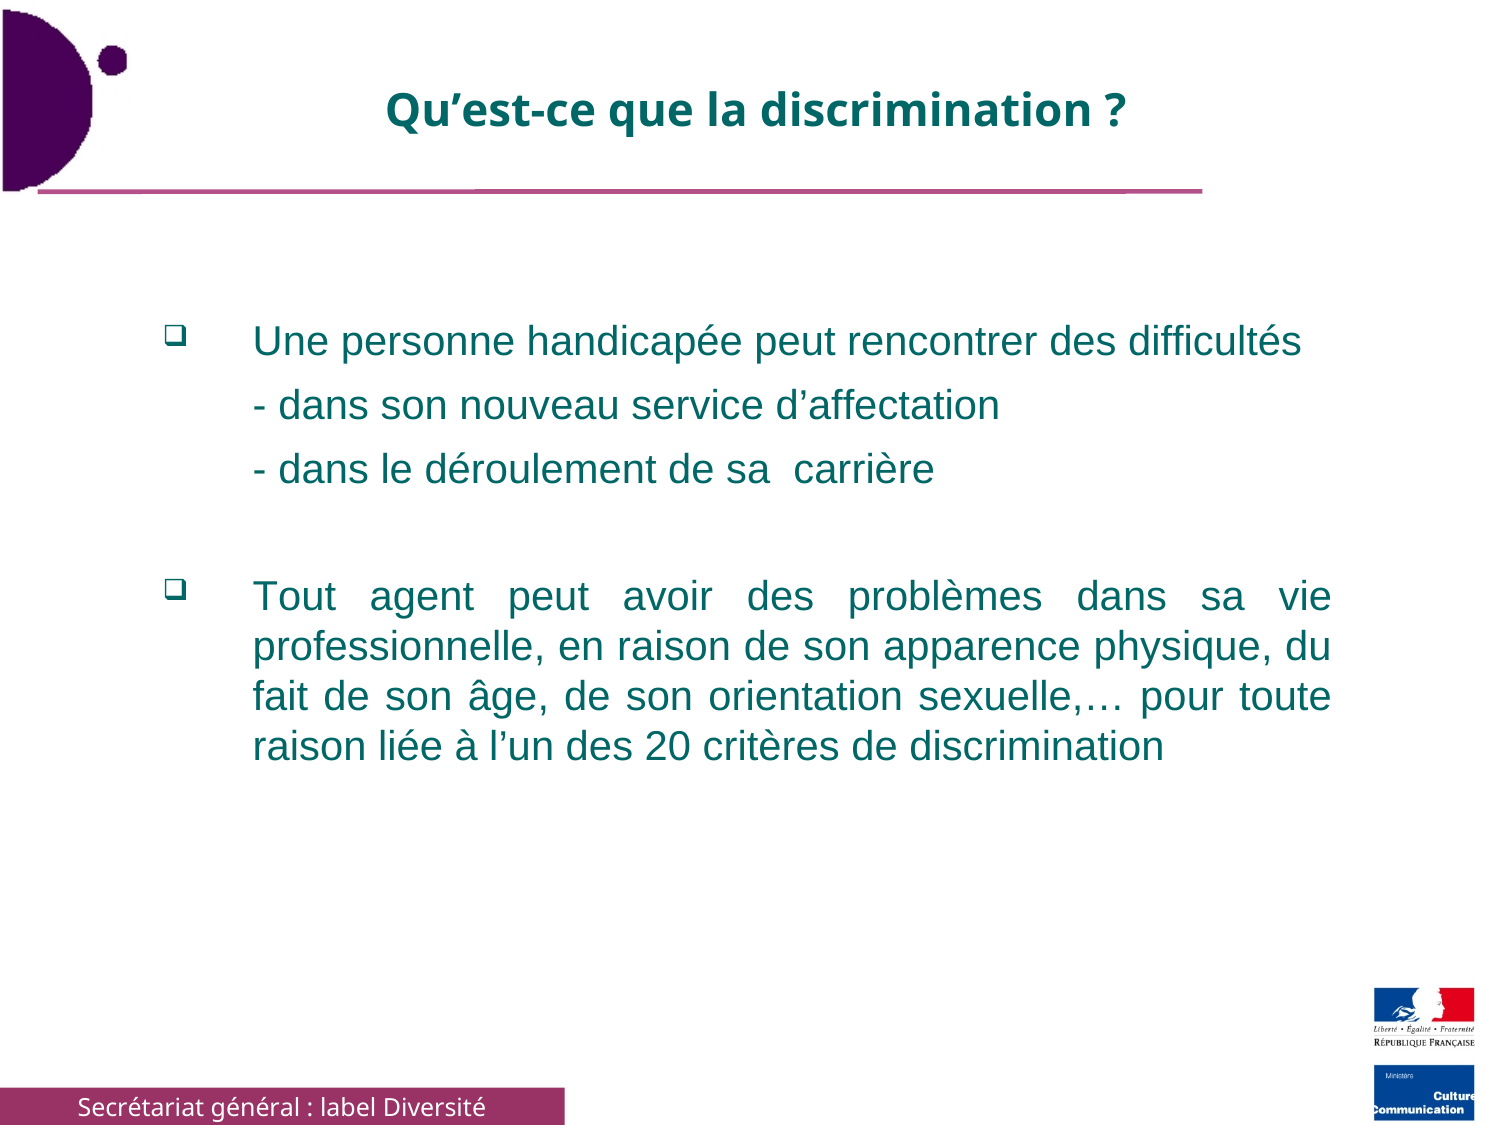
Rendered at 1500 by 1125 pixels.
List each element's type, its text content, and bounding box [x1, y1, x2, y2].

list Une personne handicapée peut rencontrer des difficultés - dans son nouveau service d’affectation - dans le déroulement de sa carrière Tout agent peut avoir des problèmes dans sa vie professionnelle, en raison de son apparence physique, du fait de son âge, de son orientation sexuelle,… pour toute raison liée à l’un des 20 critères de discrimination [147, 242, 1348, 975]
picture [1370, 979, 1477, 1125]
picture [0, 0, 149, 204]
text_box Qu’est-ce que la discrimination ? [118, 41, 1394, 179]
